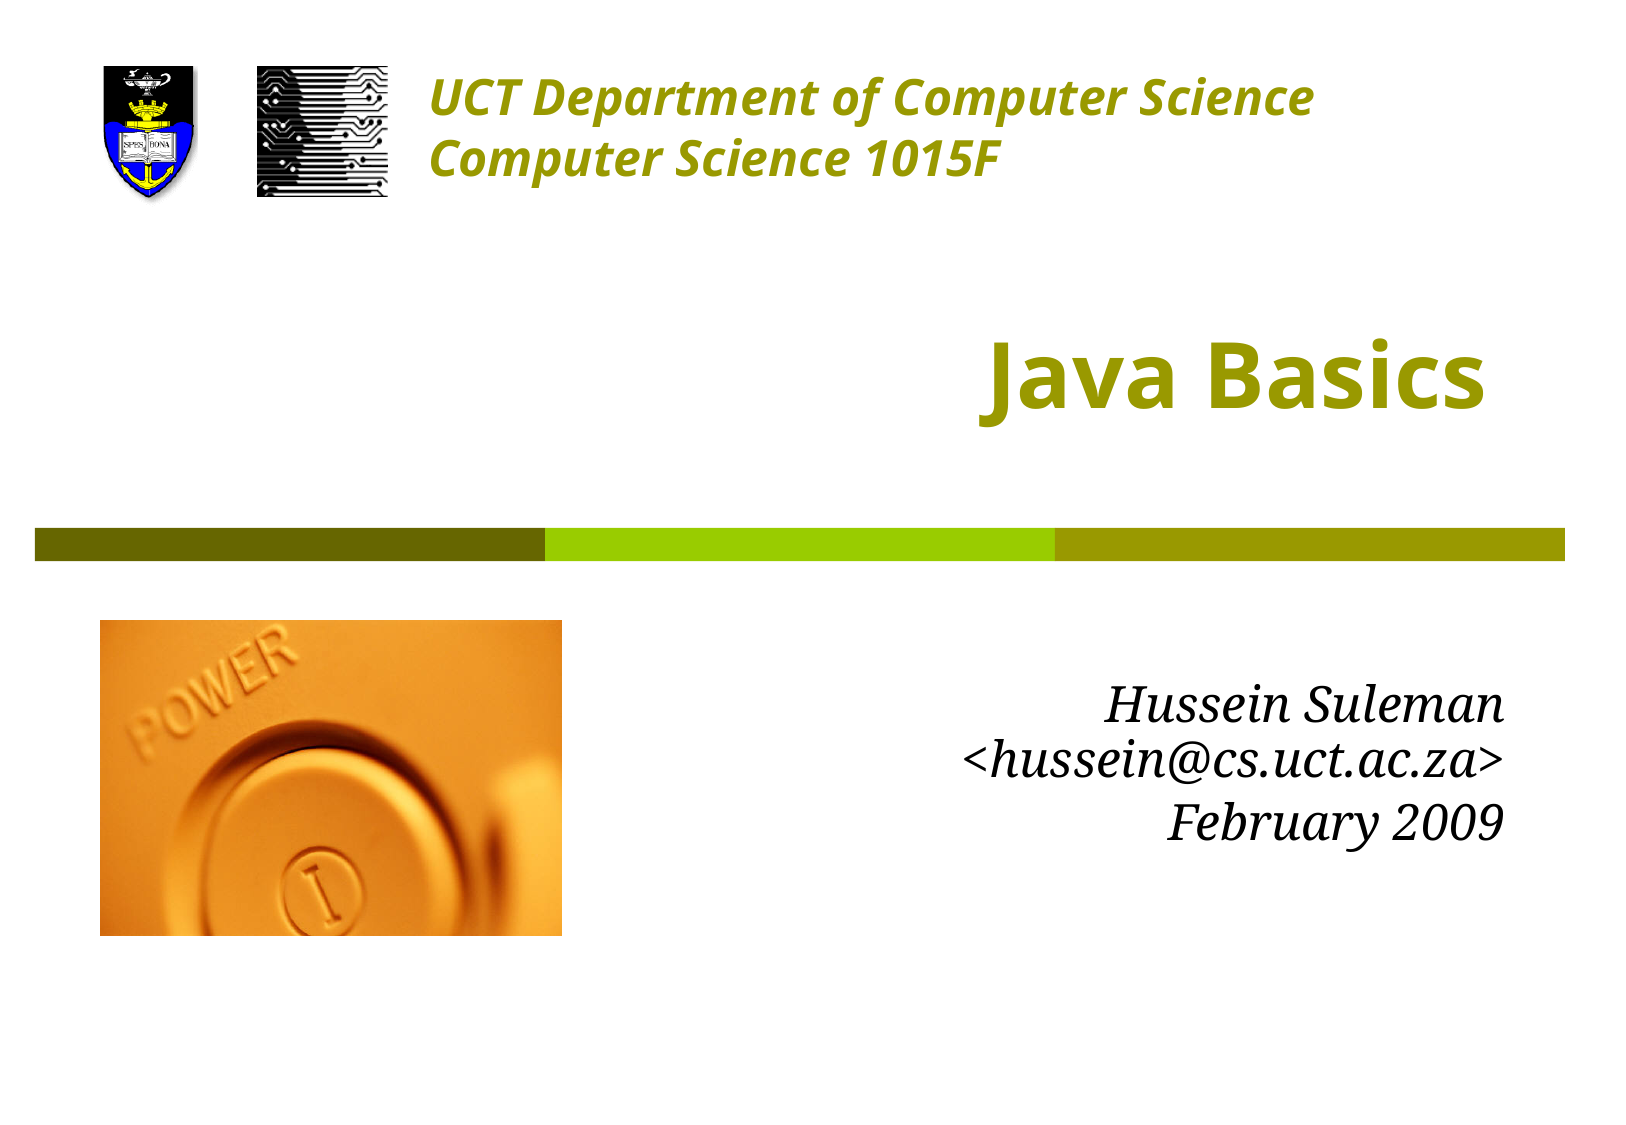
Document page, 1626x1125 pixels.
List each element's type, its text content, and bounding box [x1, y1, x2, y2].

picture [103, 66, 198, 209]
text_box UCT Department of Computer Science Computer Science 1015F [413, 88, 1489, 195]
list Hussein Suleman <hussein@cs.uct.ac.za> February 2009 [679, 679, 1506, 975]
picture [100, 620, 562, 936]
picture [257, 66, 388, 197]
title Java Basics [121, 309, 1503, 443]
